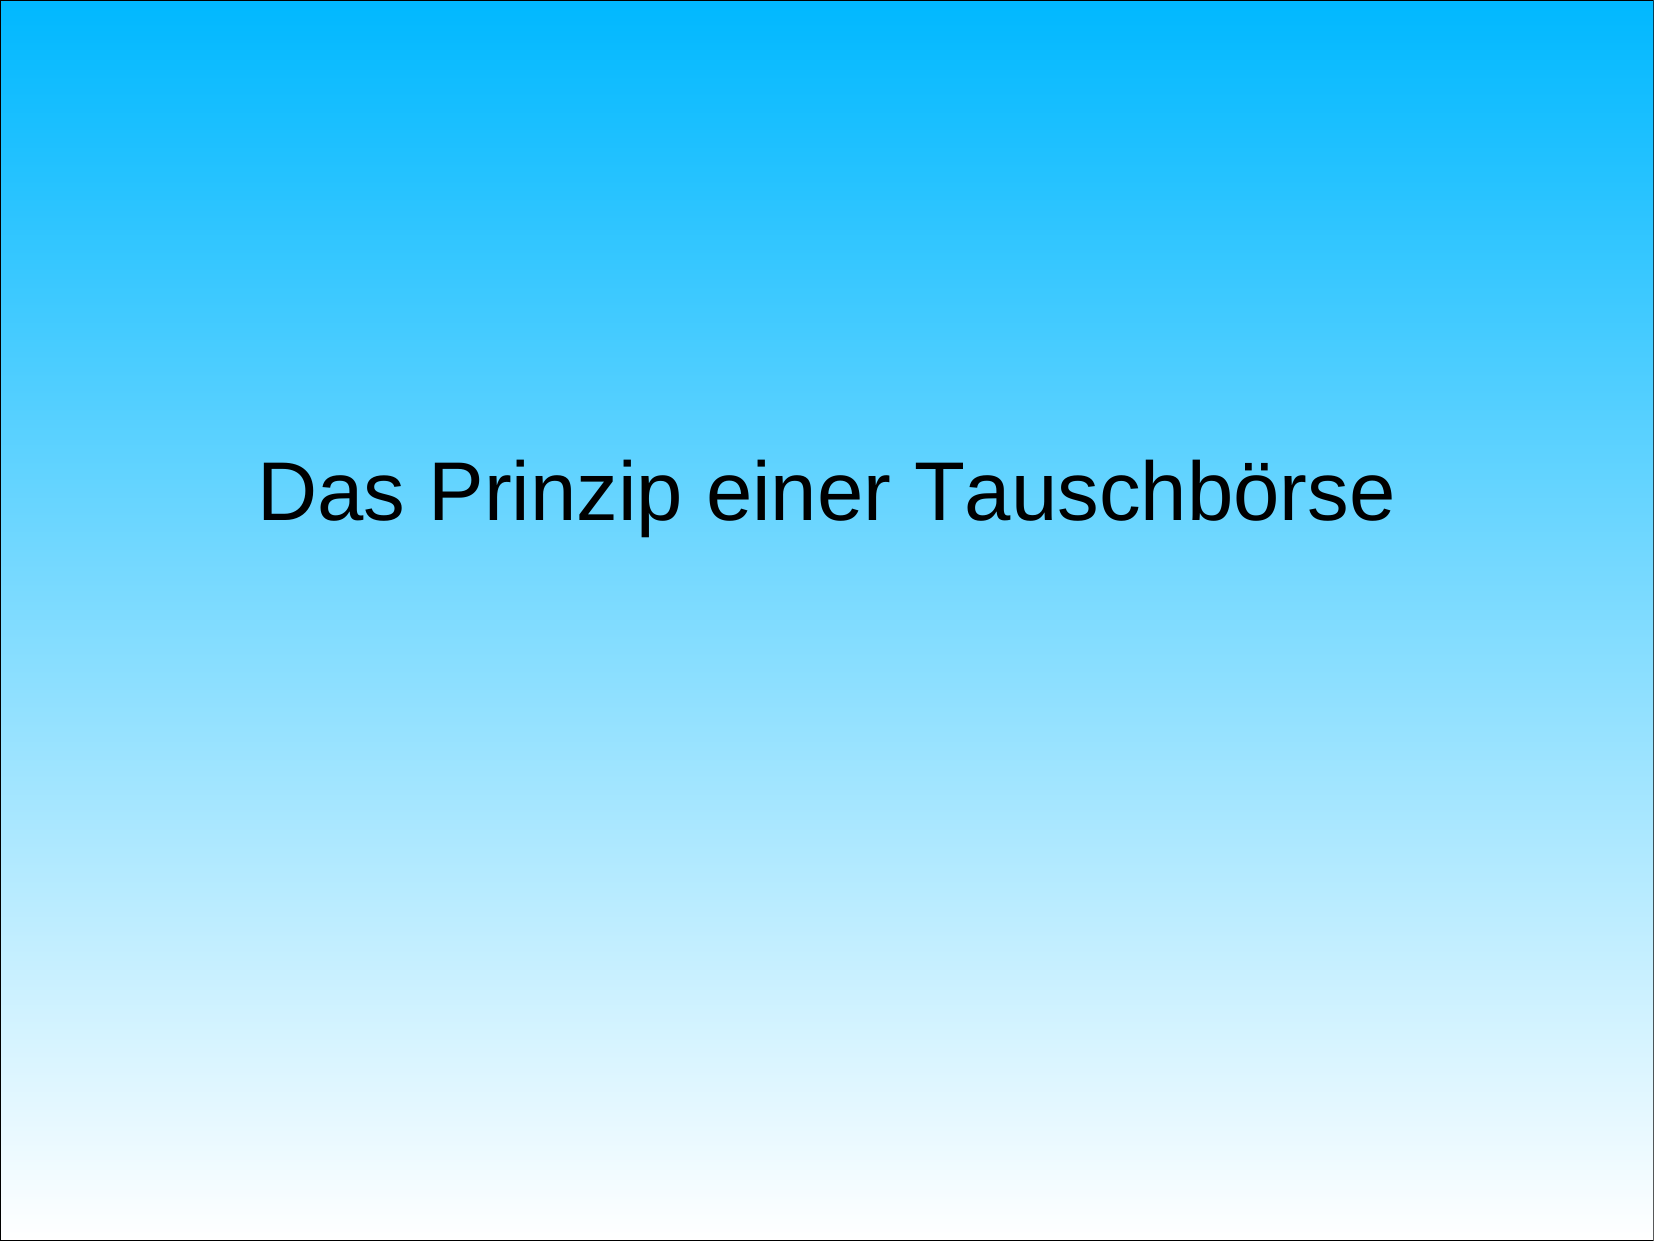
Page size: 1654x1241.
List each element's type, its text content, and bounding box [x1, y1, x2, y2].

text_box Das Prinzip einer Tauschbörse [0, 0, 1654, 1241]
